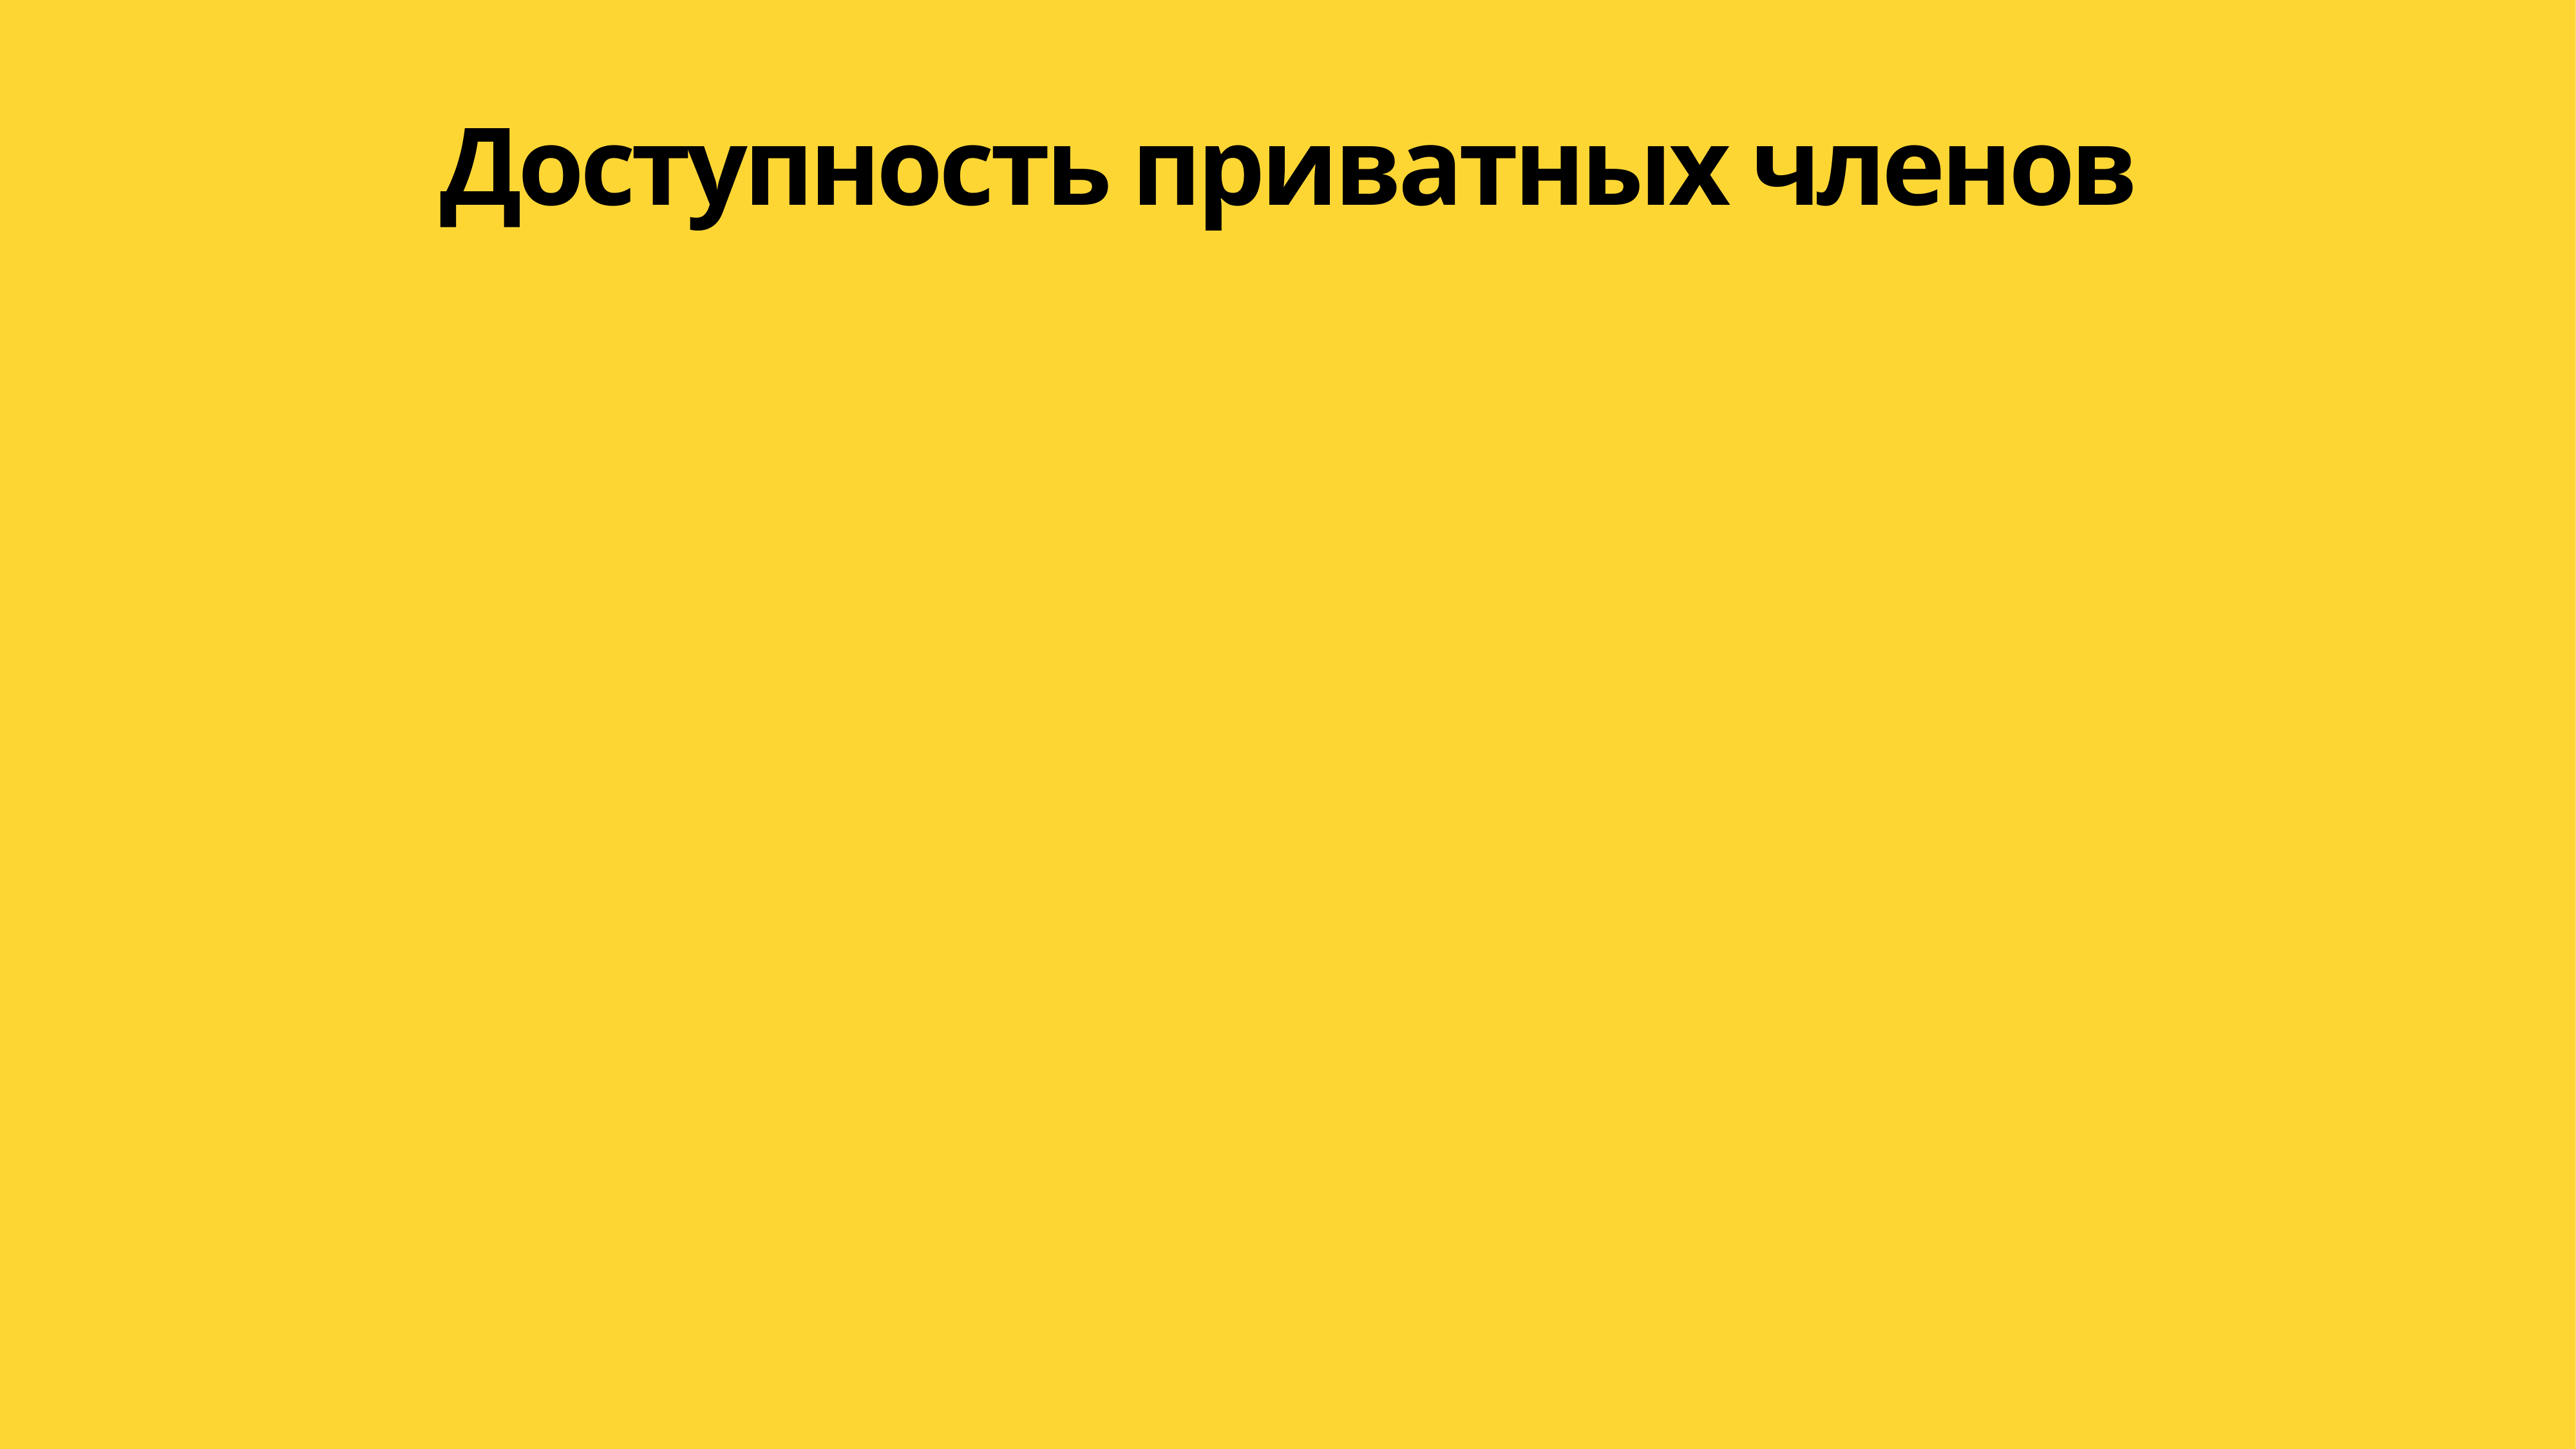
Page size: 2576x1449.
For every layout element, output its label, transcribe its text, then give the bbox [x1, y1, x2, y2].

title Доступность приватных членов [106, 101, 2473, 228]
